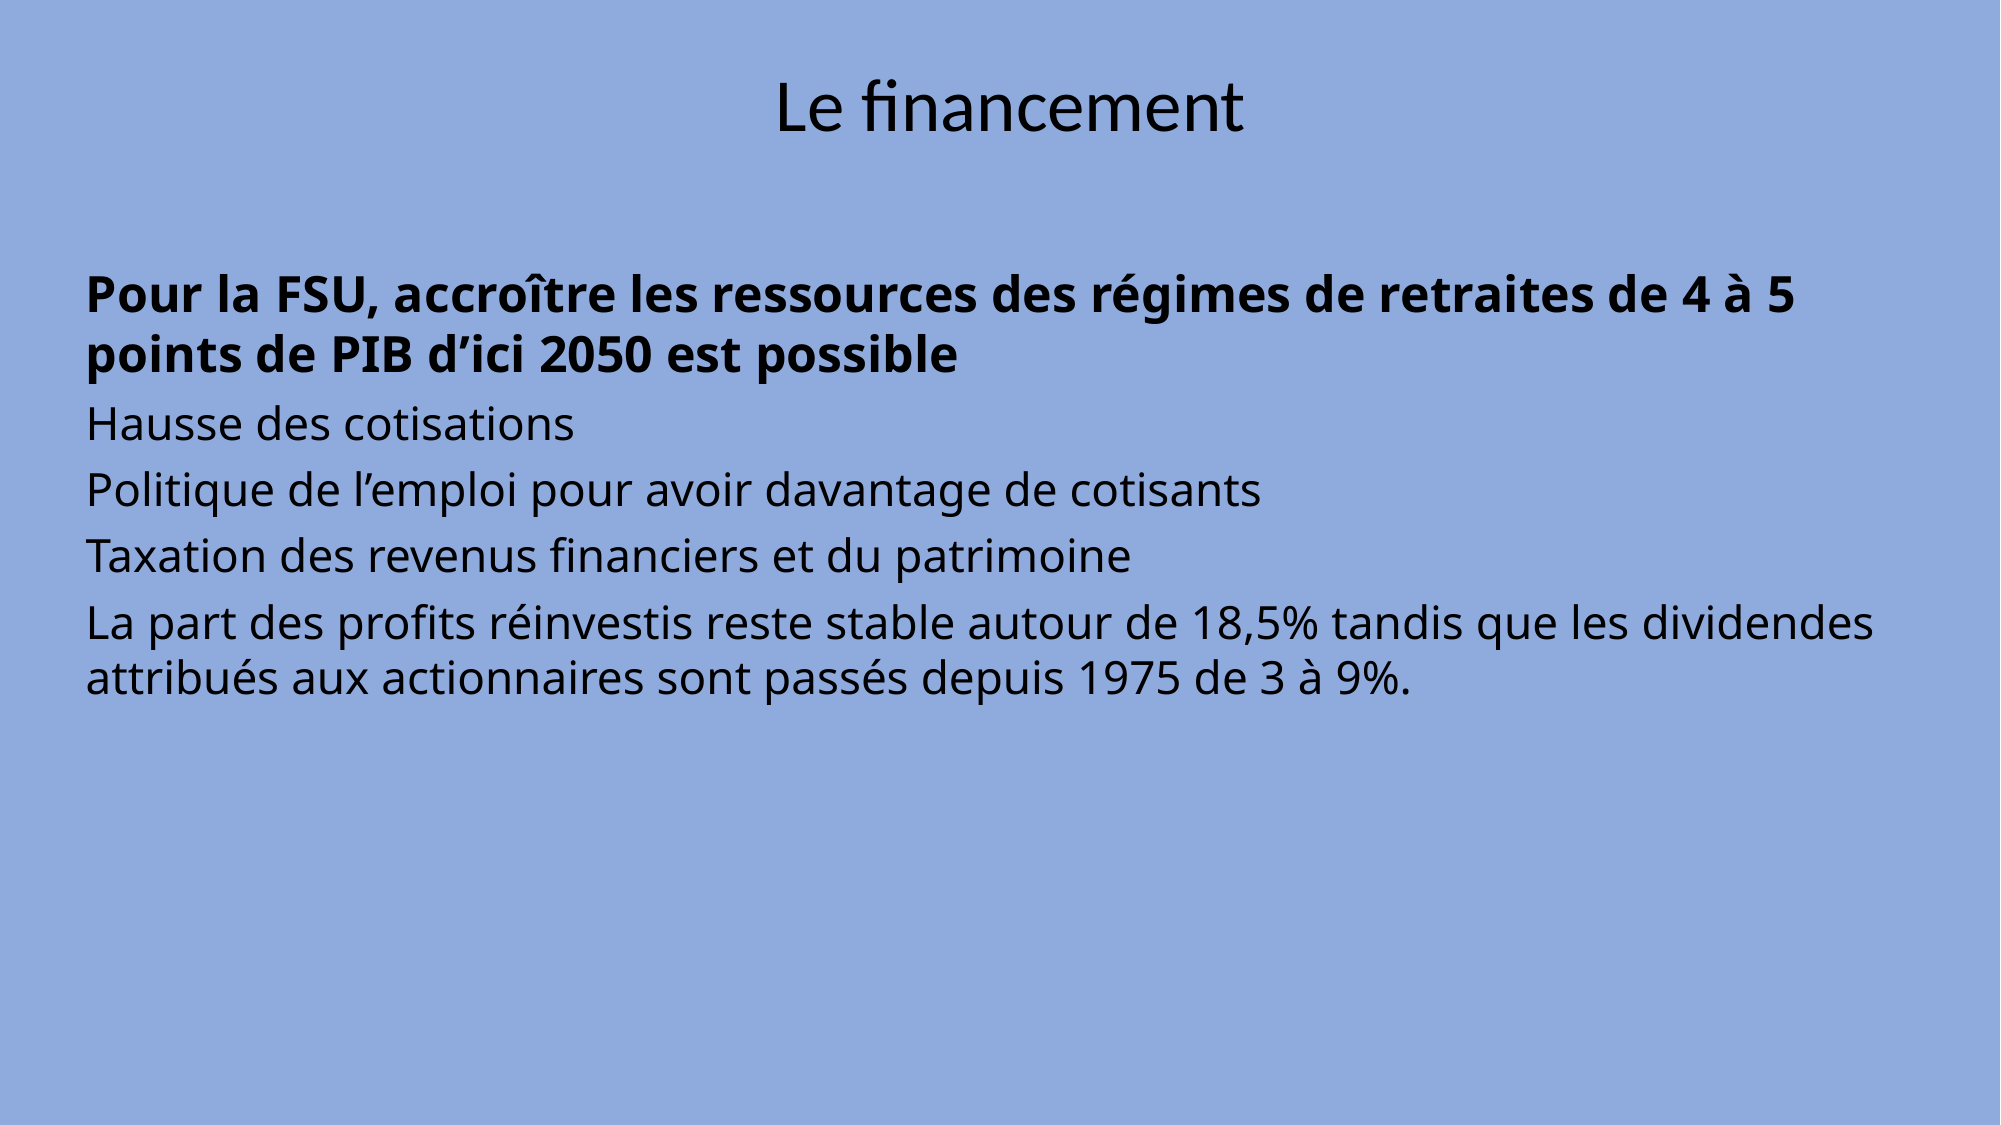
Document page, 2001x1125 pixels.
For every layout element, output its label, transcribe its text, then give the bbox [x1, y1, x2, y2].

text_box Pour la FSU, accroître les ressources des régimes de retraites de 4 à 5 points de PIB d’ici 2050 est possible Hausse des cotisations Politique de l’emploi pour avoir davantage de cotisants Taxation des revenus financiers et du patrimoine La part des profits réinvestis reste stable autour de 18,5% tandis que les dividendes attribués aux actionnaires sont passés depuis 1975 de 3 à 9%. [70, 255, 1931, 1006]
text_box Le financement [39, 42, 2000, 161]
